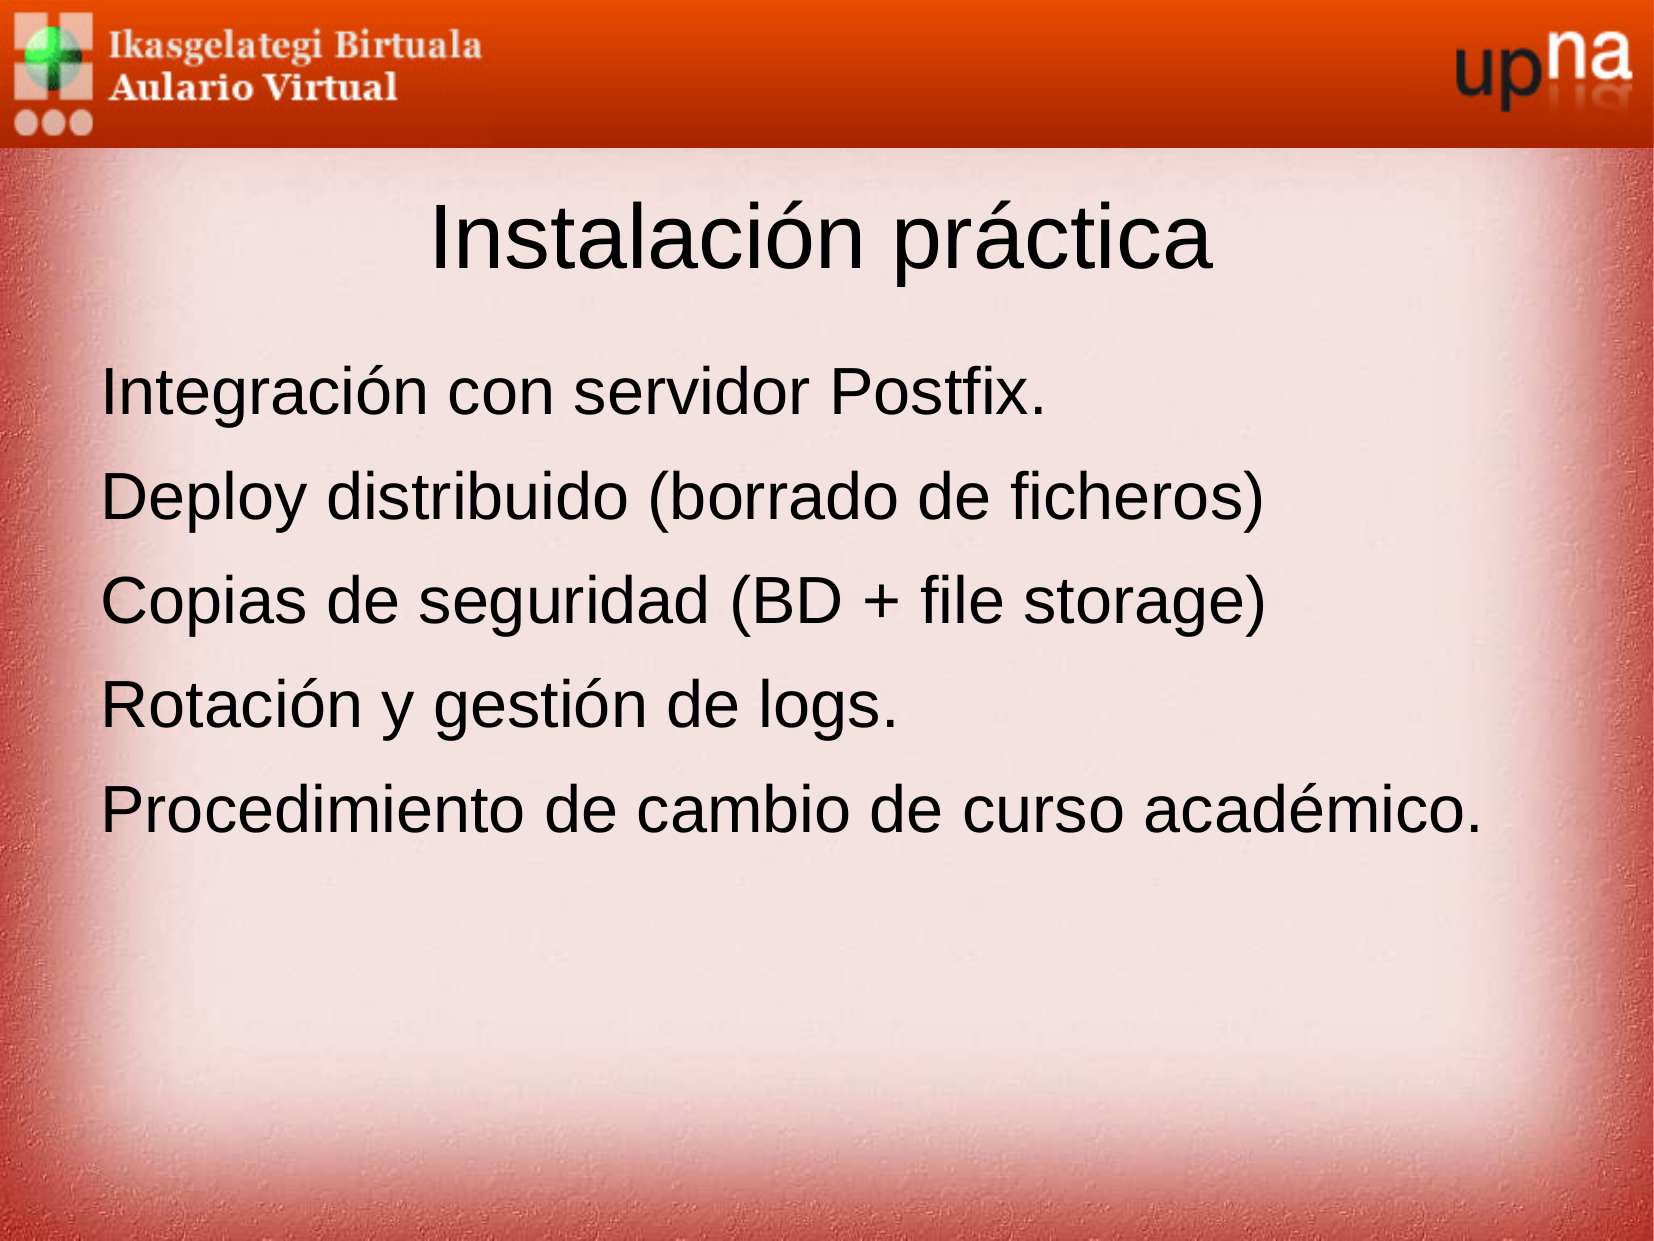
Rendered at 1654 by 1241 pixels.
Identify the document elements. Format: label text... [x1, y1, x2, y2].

list Integración con servidor Postfix. Deploy distribuido (borrado de ficheros) Copias de seguridad (BD + file storage) Rotación y gestión de logs. Procedimiento de cambio de curso académico. [82, 354, 1571, 1094]
picture [0, 0, 1654, 1241]
title Instalación práctica [77, 147, 1566, 325]
